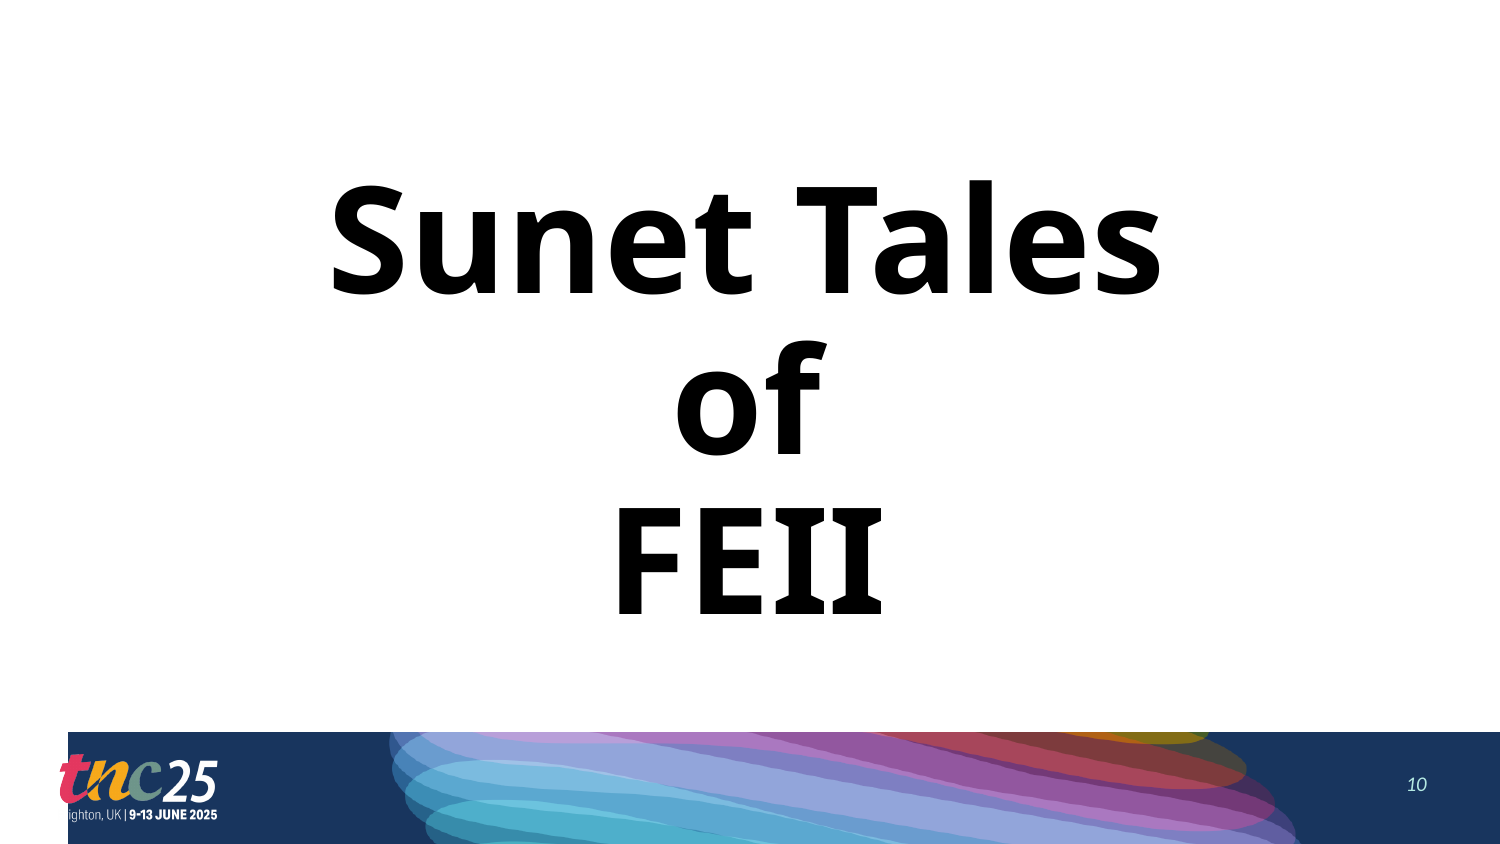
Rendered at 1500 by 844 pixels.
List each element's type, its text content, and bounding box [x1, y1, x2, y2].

picture [344, 732, 1500, 844]
title Sunet Tales of FEII [0, 158, 1500, 655]
picture [57, 754, 218, 824]
